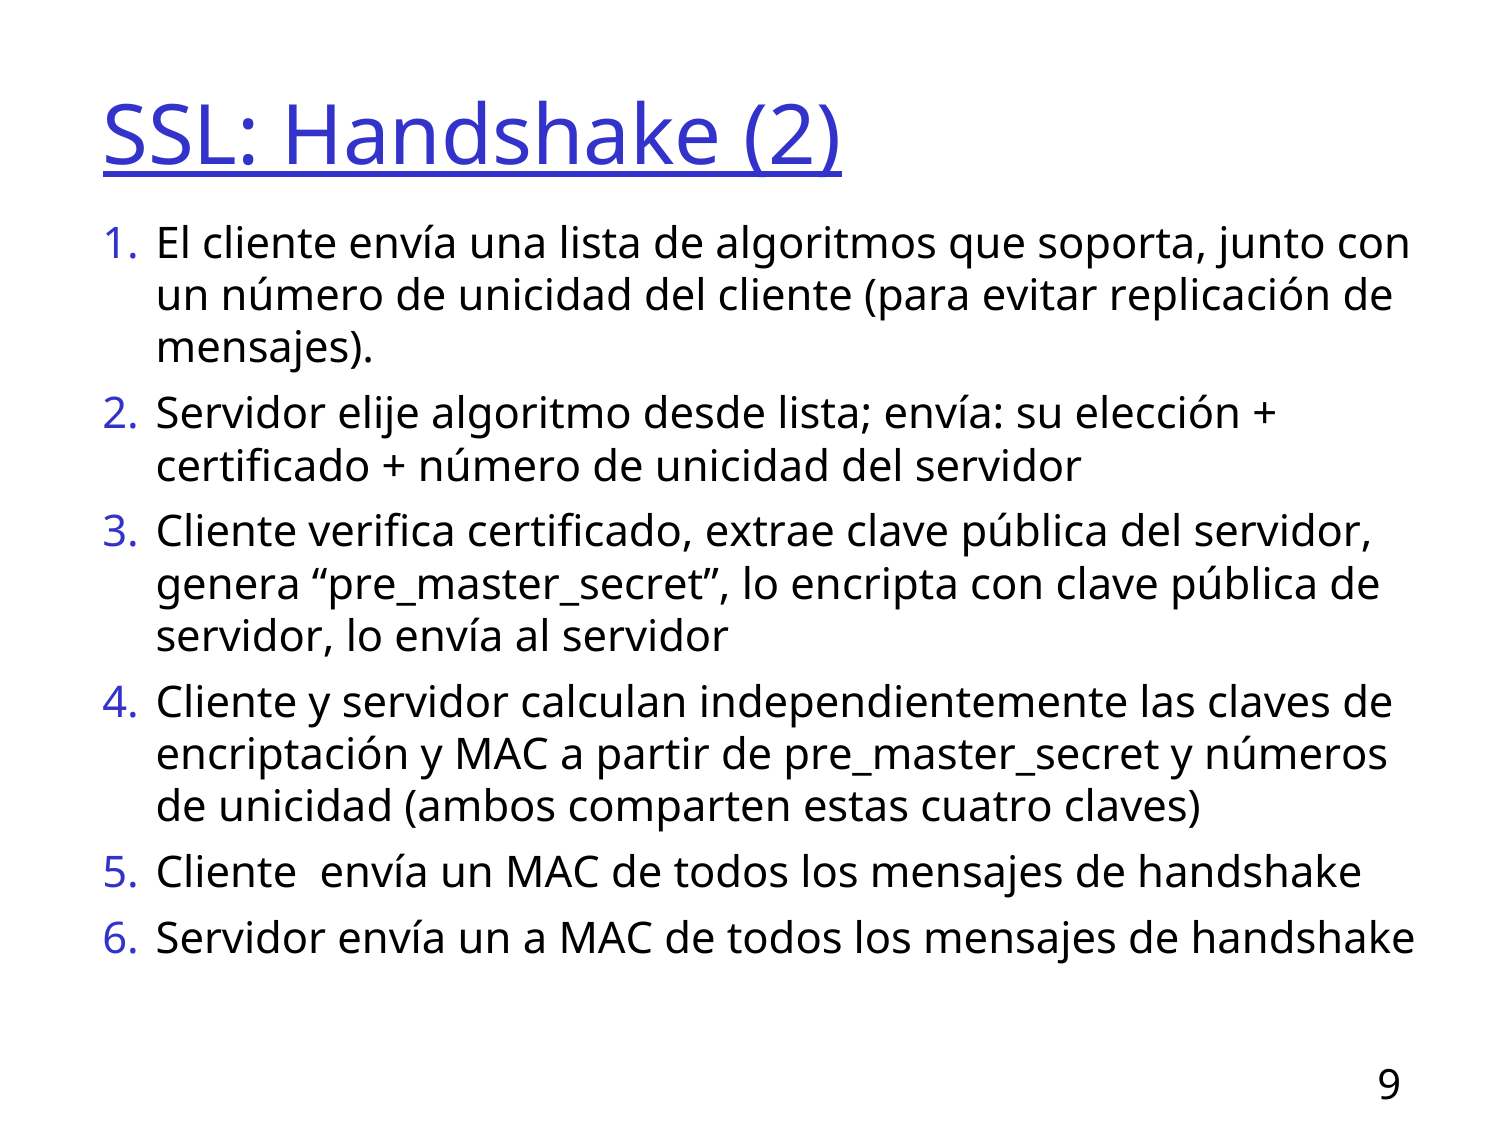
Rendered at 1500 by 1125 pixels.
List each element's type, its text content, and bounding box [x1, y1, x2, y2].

list El cliente envía una lista de algoritmos que soporta, junto con un número de unicidad del cliente (para evitar replicación de mensajes). Servidor elije algoritmo desde lista; envía: su elección + certificado + número de unicidad del servidor Cliente verifica certificado, extrae clave pública del servidor, genera “pre_master_secret”, lo encripta con clave pública de servidor, lo envía al servidor Cliente y servidor calculan independientemente las claves de encriptación y MAC a partir de pre_master_secret y números de unicidad (ambos comparten estas cuatro claves) Cliente envía un MAC de todos los mensajes de handshake Servidor envía un a MAC de todos los mensajes de handshake [87, 207, 1444, 1055]
title SSL: Handshake (2) [87, 37, 1363, 207]
